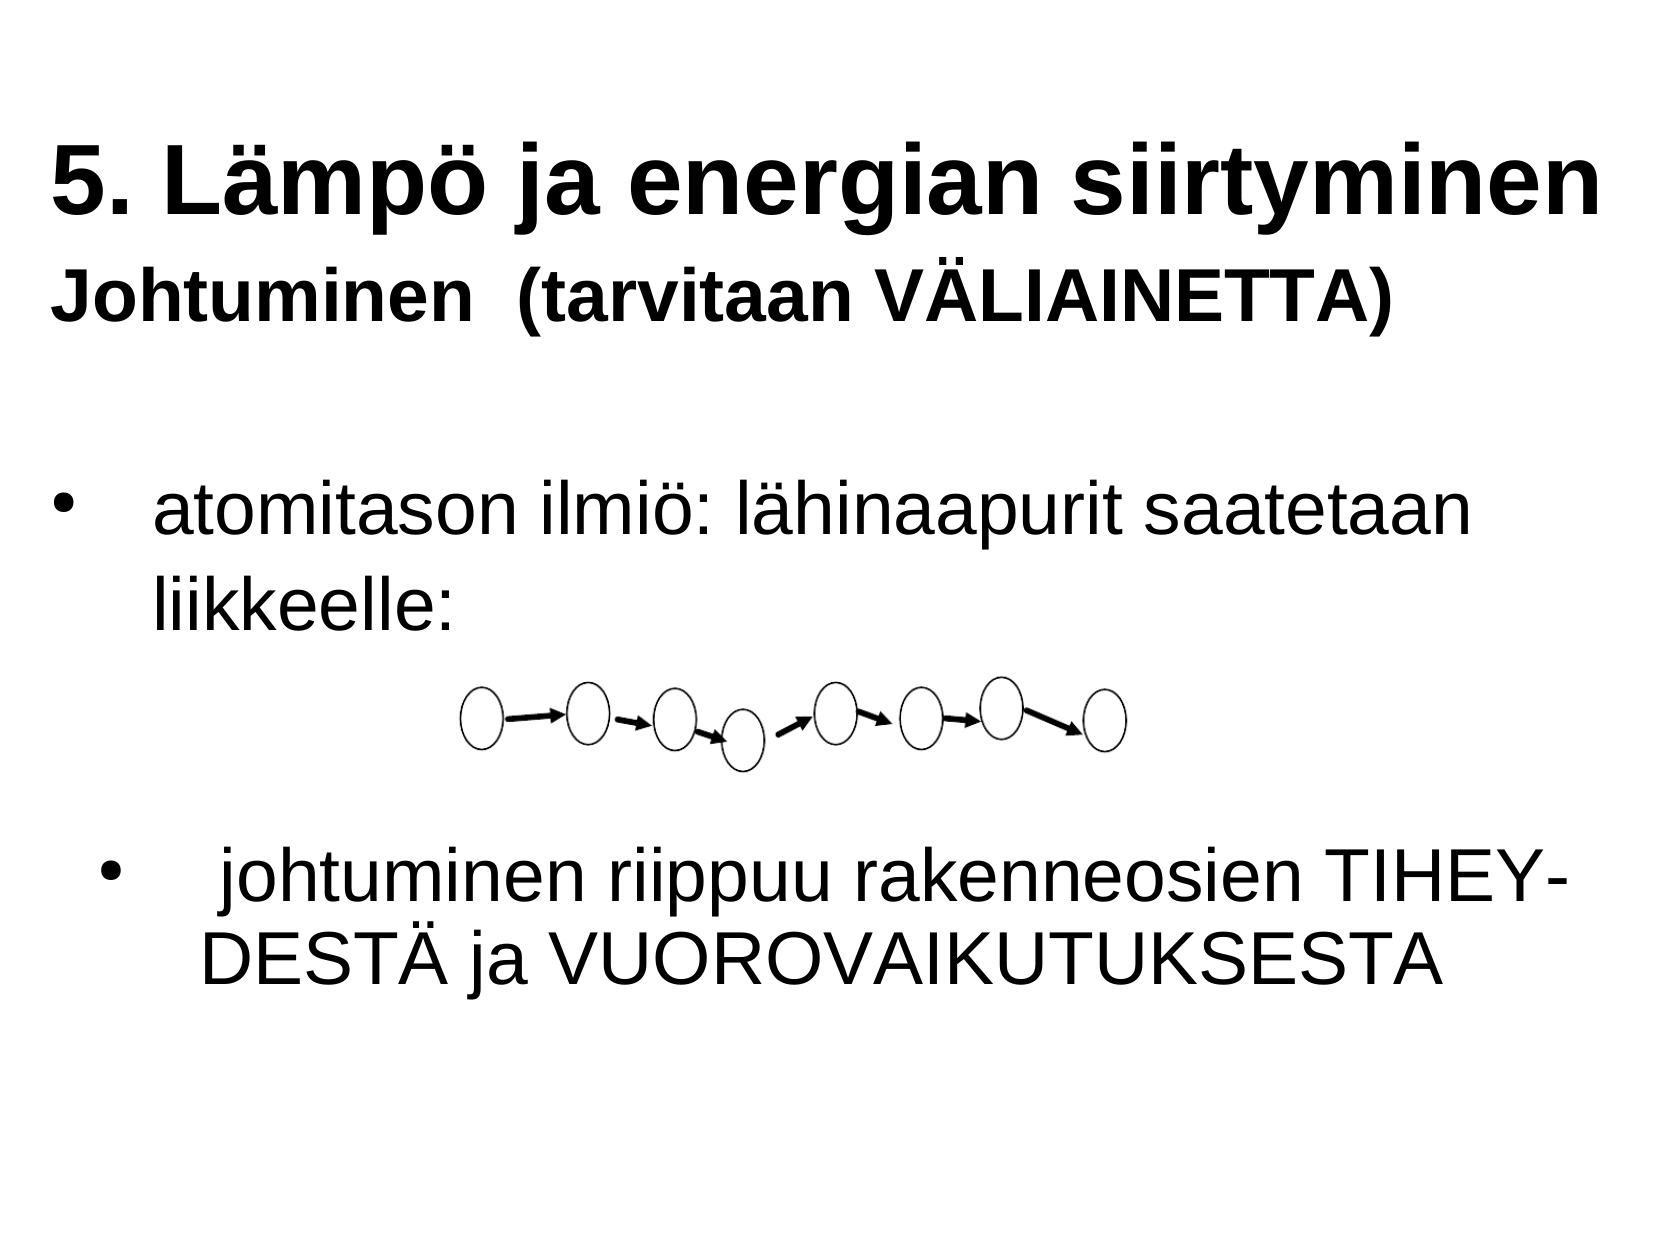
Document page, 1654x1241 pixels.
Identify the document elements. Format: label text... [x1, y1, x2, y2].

text_box johtuminen riippuu rakenneosien TIHEY-DESTÄ ja VUOROVAIKUTUKSESTA [82, 826, 1642, 1227]
picture [438, 637, 1146, 791]
text_box 5. Lämpö ja energian siirtyminen Johtuminen (tarvitaan VÄLIAINETTA) atomitason ilmiö: lähinaapurit saatetaan liikkeelle: [35, 118, 1654, 660]
